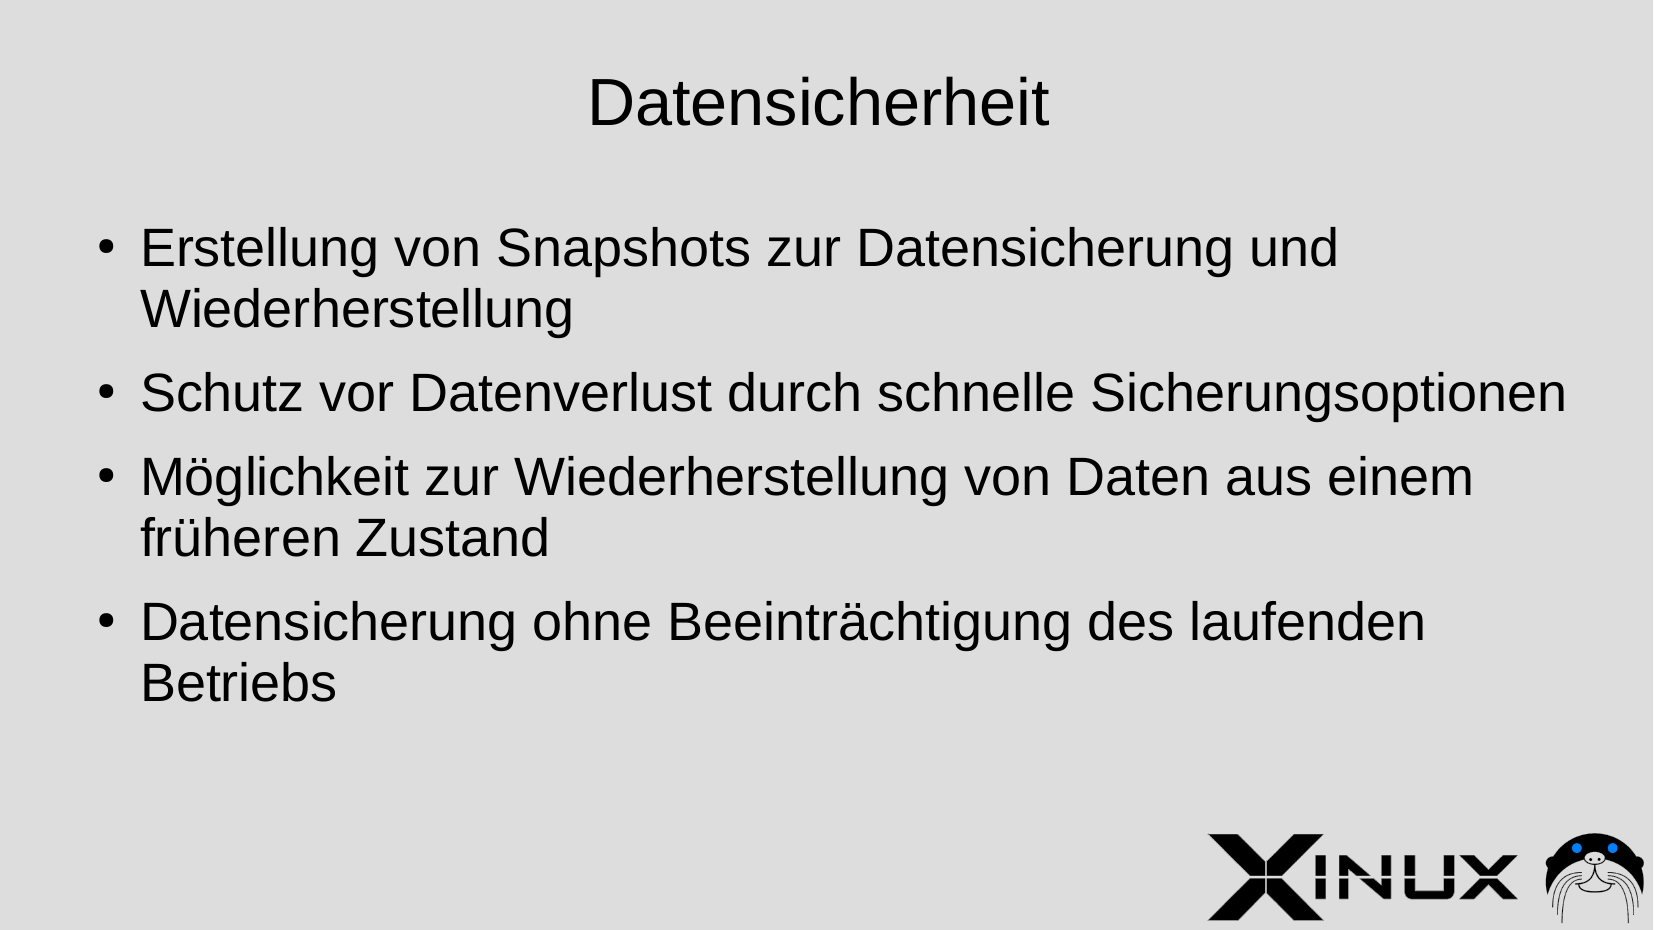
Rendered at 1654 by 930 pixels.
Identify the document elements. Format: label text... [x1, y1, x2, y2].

title Datensicherheit [75, 24, 1563, 181]
picture [1200, 824, 1650, 930]
list Erstellung von Snapshots zur Datensicherung und Wiederherstellung Schutz vor Datenverlust durch schnelle Sicherungsoptionen Möglichkeit zur Wiederherstellung von Daten aus einem früheren Zustand Datensicherung ohne Beeinträchtigung des laufenden Betriebs [82, 217, 1571, 757]
